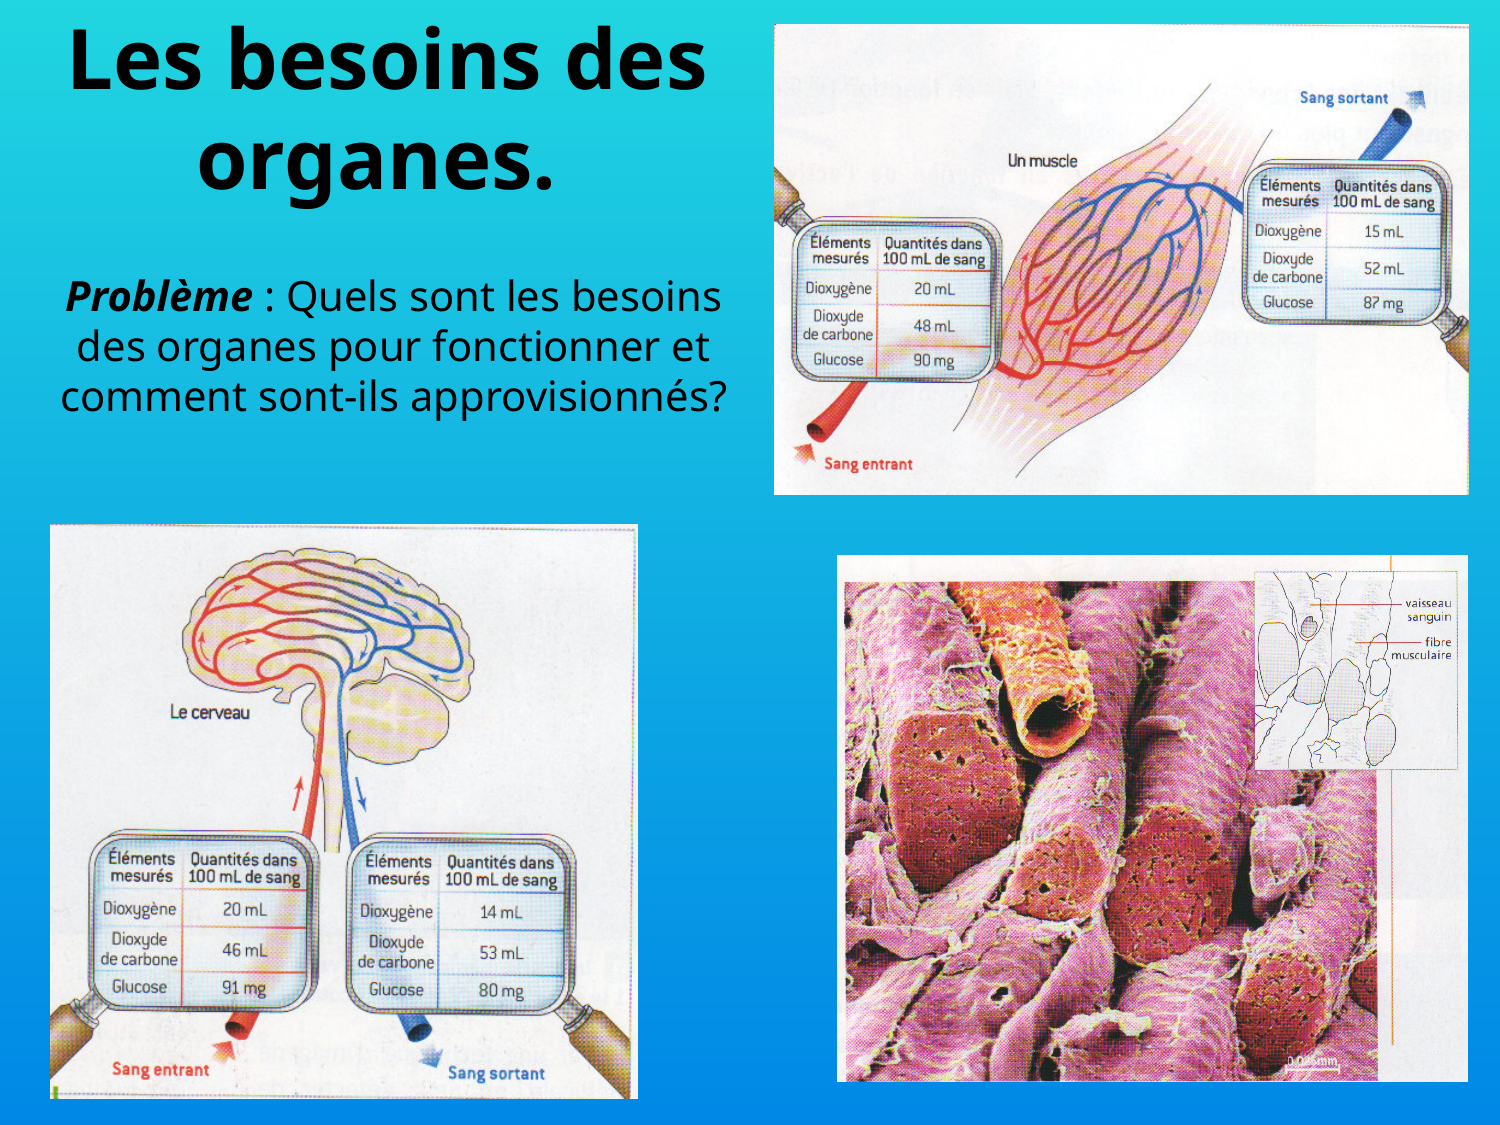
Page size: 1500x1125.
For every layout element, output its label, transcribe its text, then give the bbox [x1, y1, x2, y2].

text_box Problème : Quels sont les besoins des organes pour fonctionner et comment sont-ils approvisionnés? [37, 262, 750, 428]
title Les besoins des organes. [24, 24, 750, 188]
picture [837, 556, 1468, 1082]
picture [0, 24, 1500, 494]
picture [50, 525, 638, 1099]
